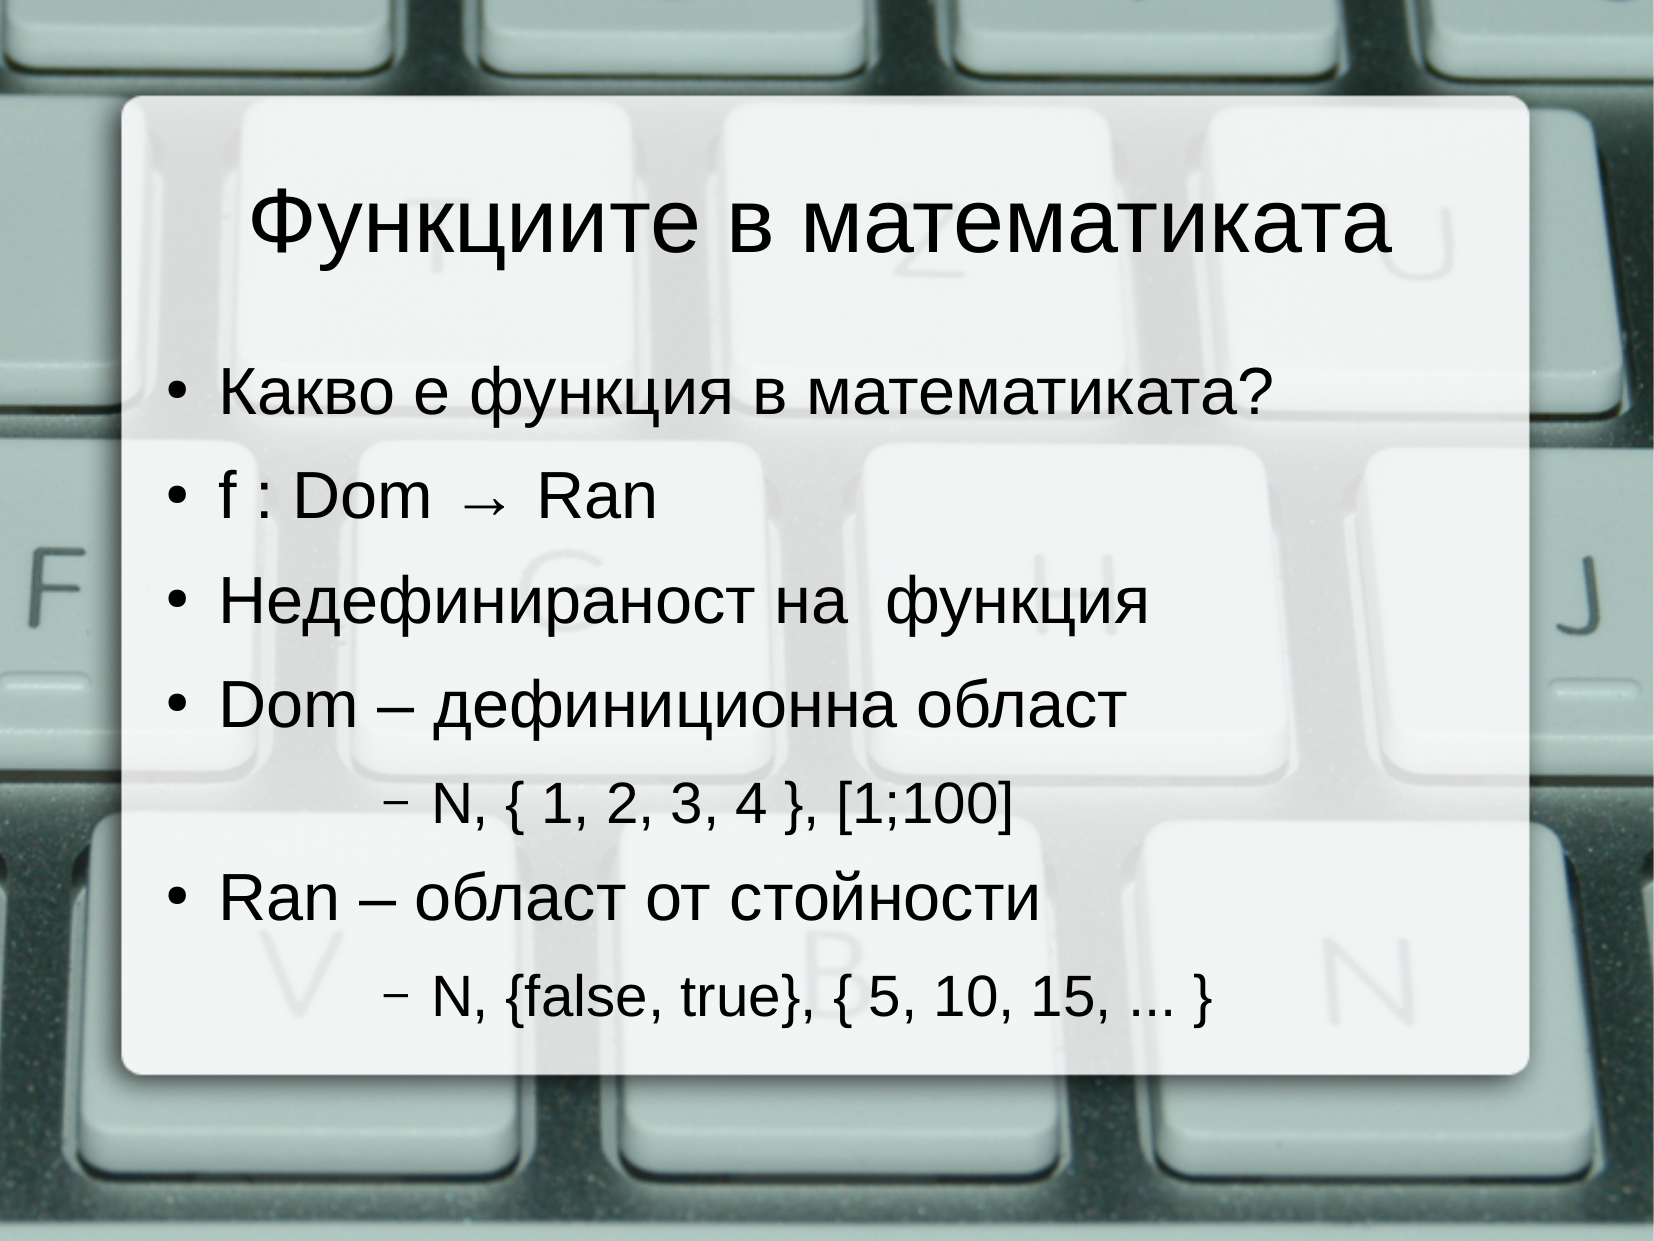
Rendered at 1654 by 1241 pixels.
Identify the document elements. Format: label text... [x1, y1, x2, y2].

picture [0, 0, 1654, 1241]
list Какво е функция в математиката? f : Dom → Ran Недефинираност на функция Dom – дефиниционна област N, { 1, 2, 3, 4 }, [1;100] Ran – област от стойности N, {false, true}, { 5, 10, 15, ... } [147, 354, 1506, 1129]
title Функциите в математиката [135, 117, 1506, 325]
